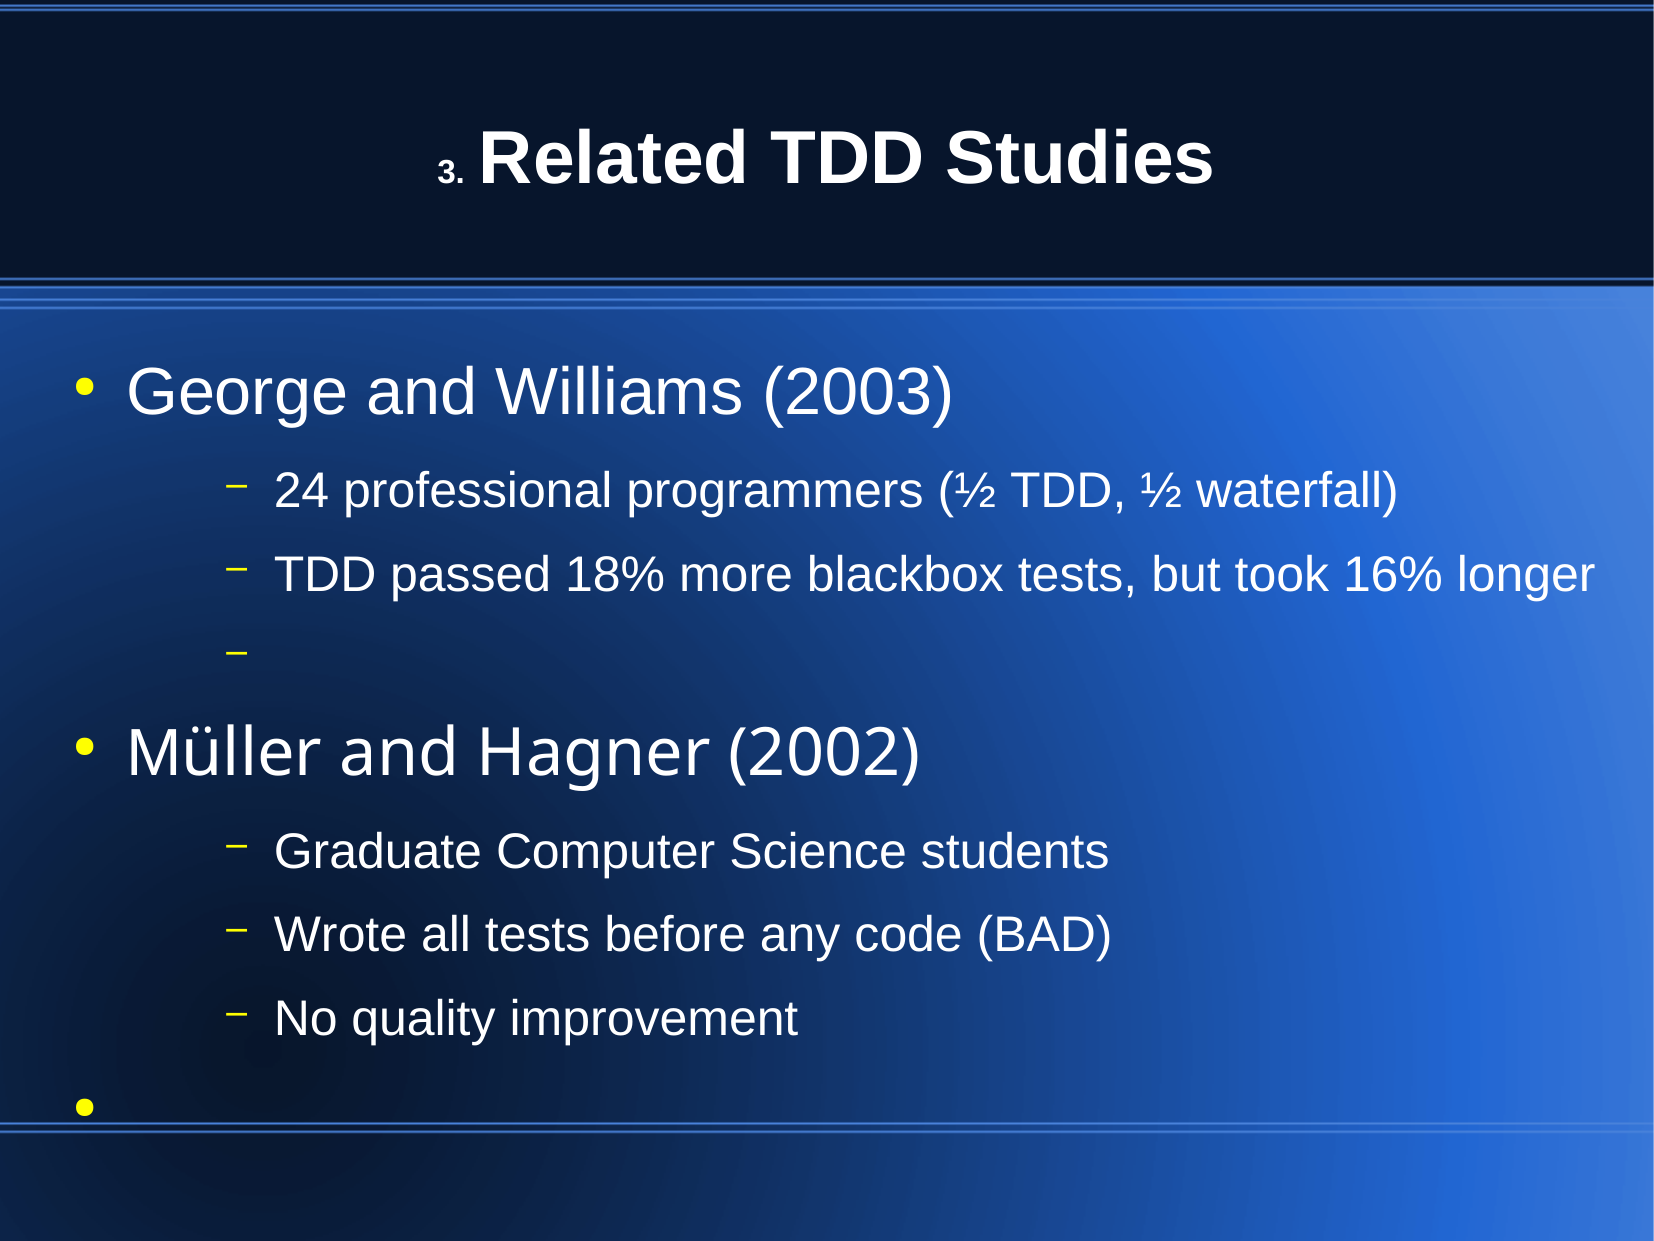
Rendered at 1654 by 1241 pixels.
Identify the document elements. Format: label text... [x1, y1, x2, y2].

list George and Williams (2003) 24 professional programmers (½ TDD, ½ waterfall) TDD passed 18% more blackbox tests, but took 16% longer Müller and Hagner (2002) Graduate Computer Science students Wrote all tests before any code (BAD) No quality improvement [37, 348, 1613, 1109]
title 3. Related TDD Studies [82, 49, 1571, 257]
